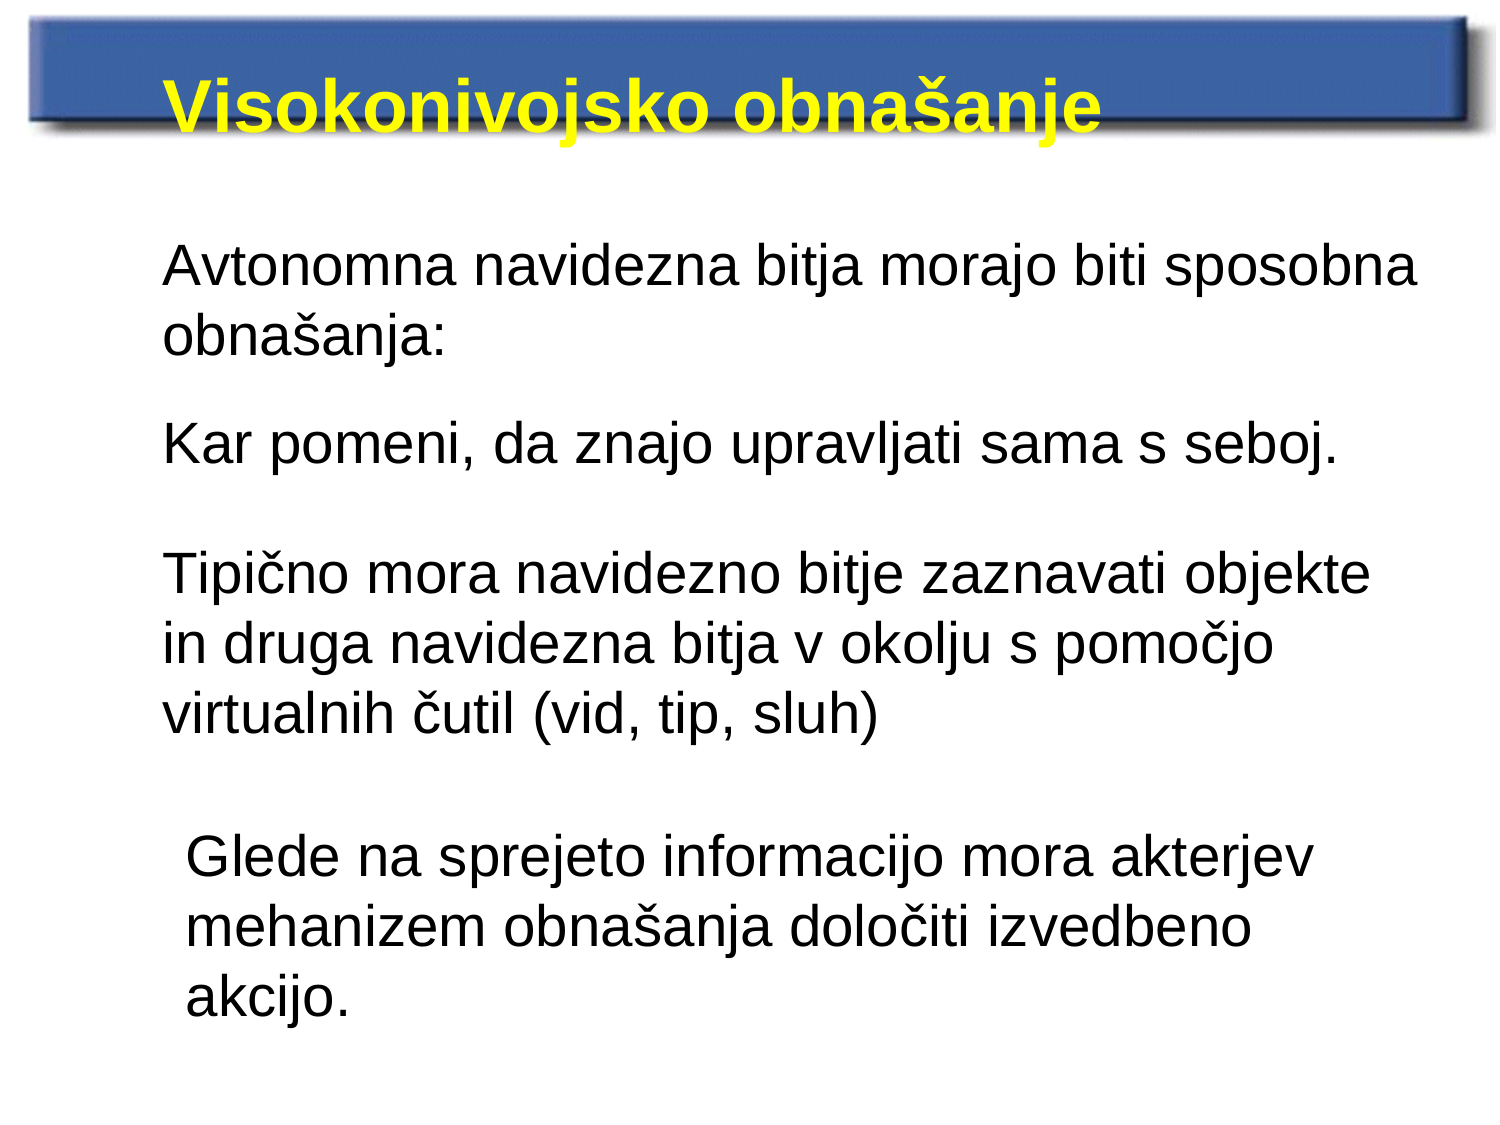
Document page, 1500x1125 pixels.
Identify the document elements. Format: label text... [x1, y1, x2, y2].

text_box Tipično mora navidezno bitje zaznavati objekte in druga navidezna bitja v okolju s pomočjo virtualnih čutil (vid, tip, sluh) [147, 527, 1412, 753]
text_box Glede na sprejeto informacijo mora akterjev mehanizem obnašanja določiti izvedbeno akcijo. [171, 810, 1412, 1037]
text_box Kar pomeni, da znajo upravljati sama s seboj. [147, 397, 1373, 483]
text_box Visokonivojsko obnašanje Avtonomna navidezna bitja morajo biti sposobna obnašanja: [147, 49, 1436, 375]
picture [27, 13, 1496, 141]
